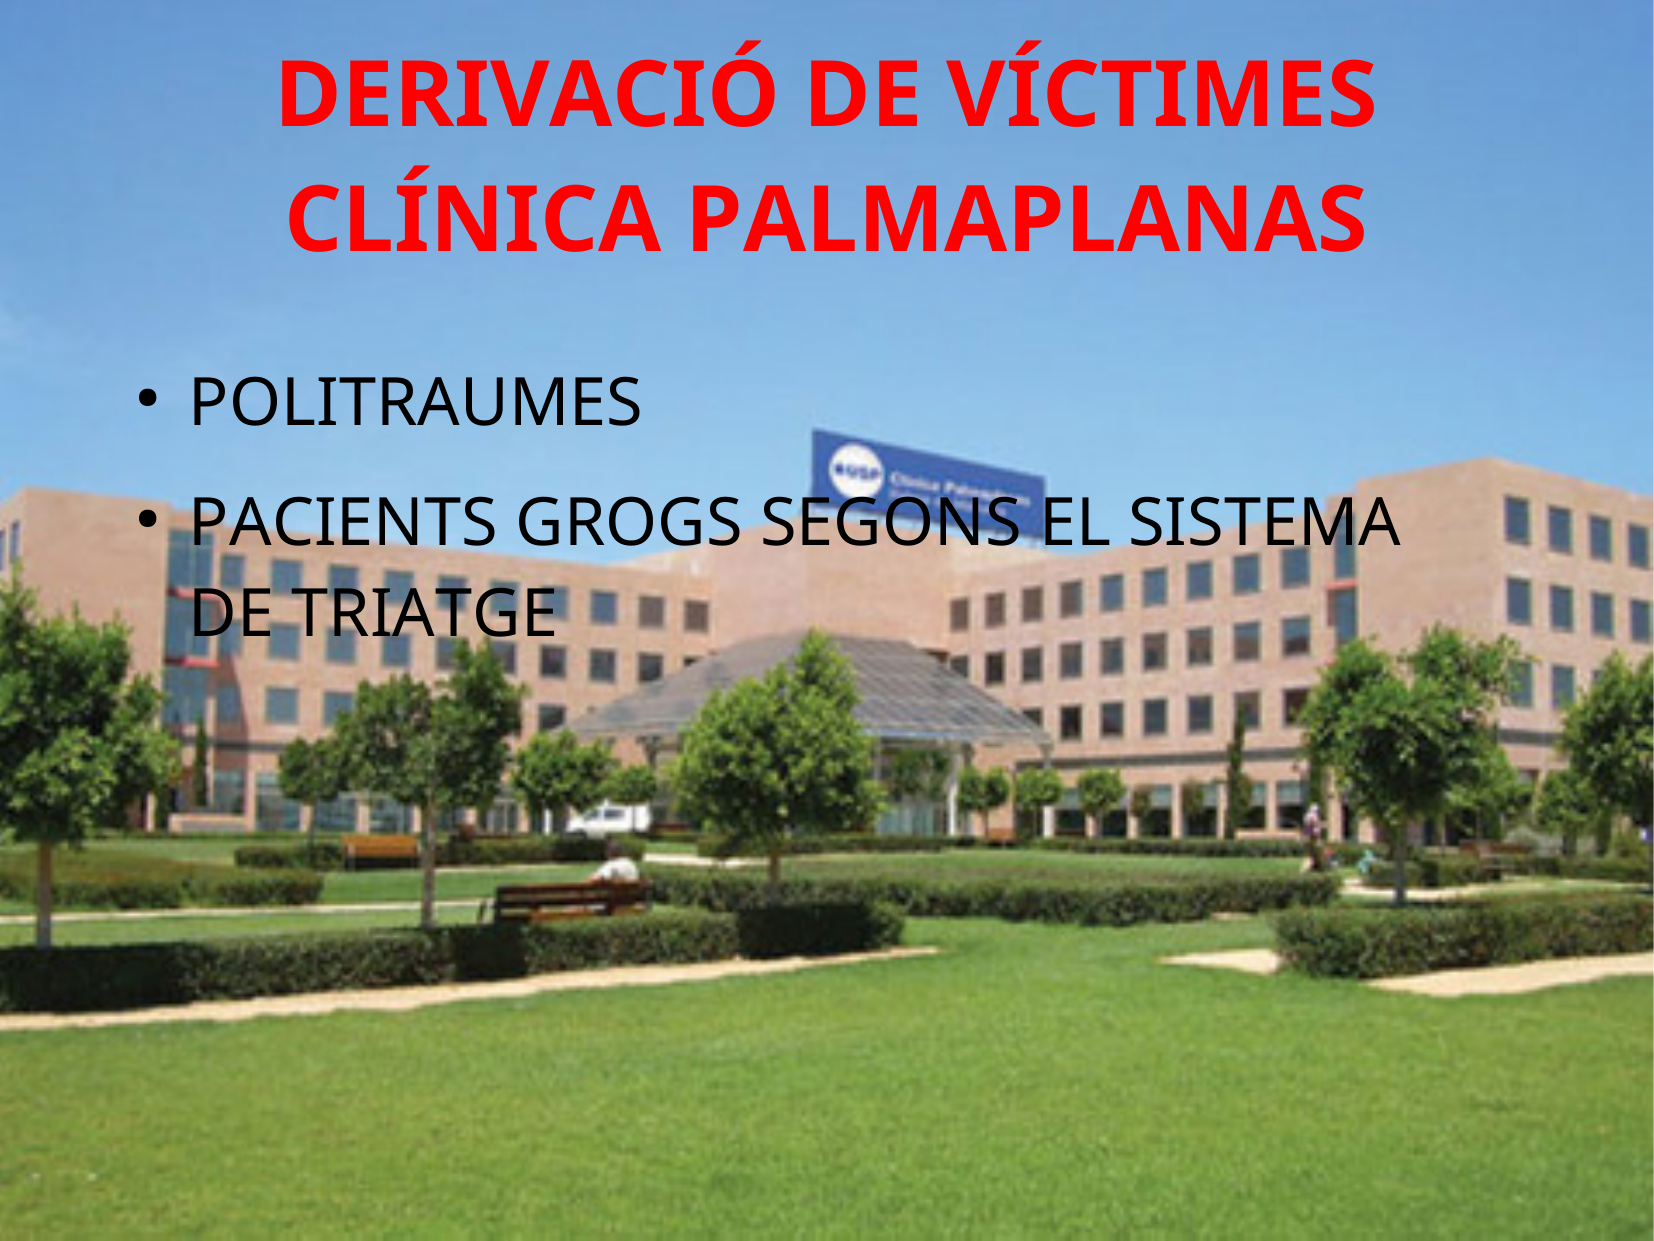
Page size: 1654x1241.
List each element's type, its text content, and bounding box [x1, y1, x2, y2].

title DERIVACIÓ DE VÍCTIMES CLÍNICA PALMAPLANAS [82, 25, 1571, 281]
list POLITRAUMES PACIENTS GROGS SEGONS EL SISTEMA DE TRIATGE [118, 354, 1477, 1004]
picture [0, 0, 1654, 1241]
